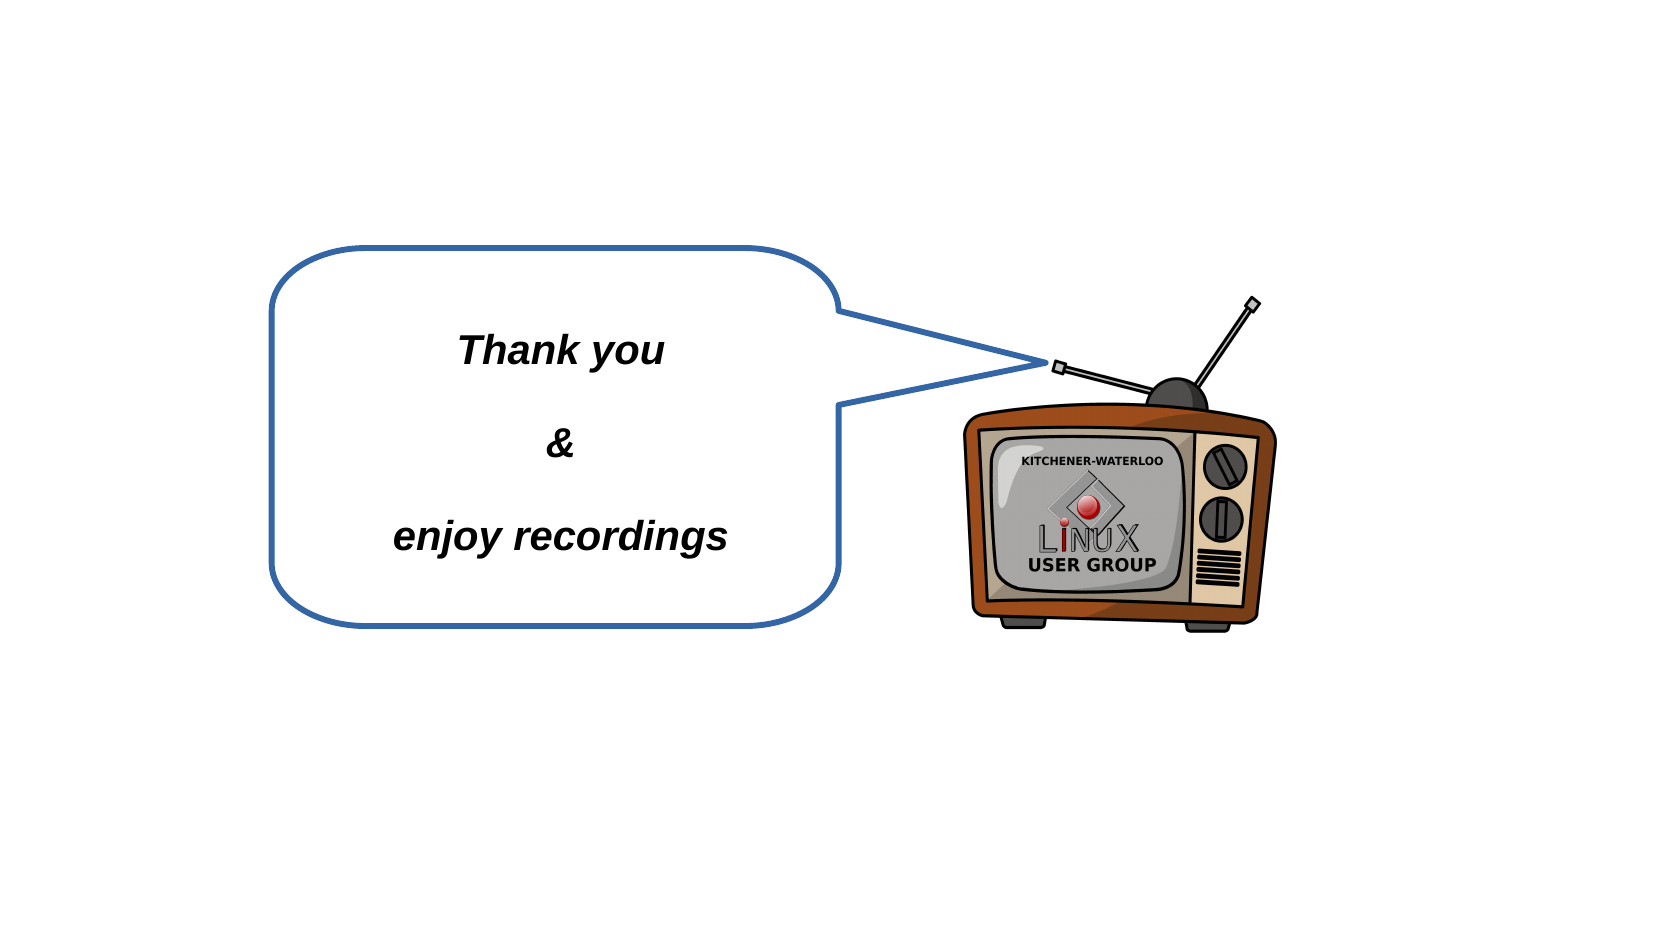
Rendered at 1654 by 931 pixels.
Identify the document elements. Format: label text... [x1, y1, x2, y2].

text_box Thank you & enjoy recordings [295, 599, 827, 653]
text_box Thank you & enjoy recordings [295, 251, 827, 623]
text_box Thank you & enjoy recordings [295, 233, 827, 275]
picture [885, 326, 1029, 392]
picture [885, 283, 1359, 651]
